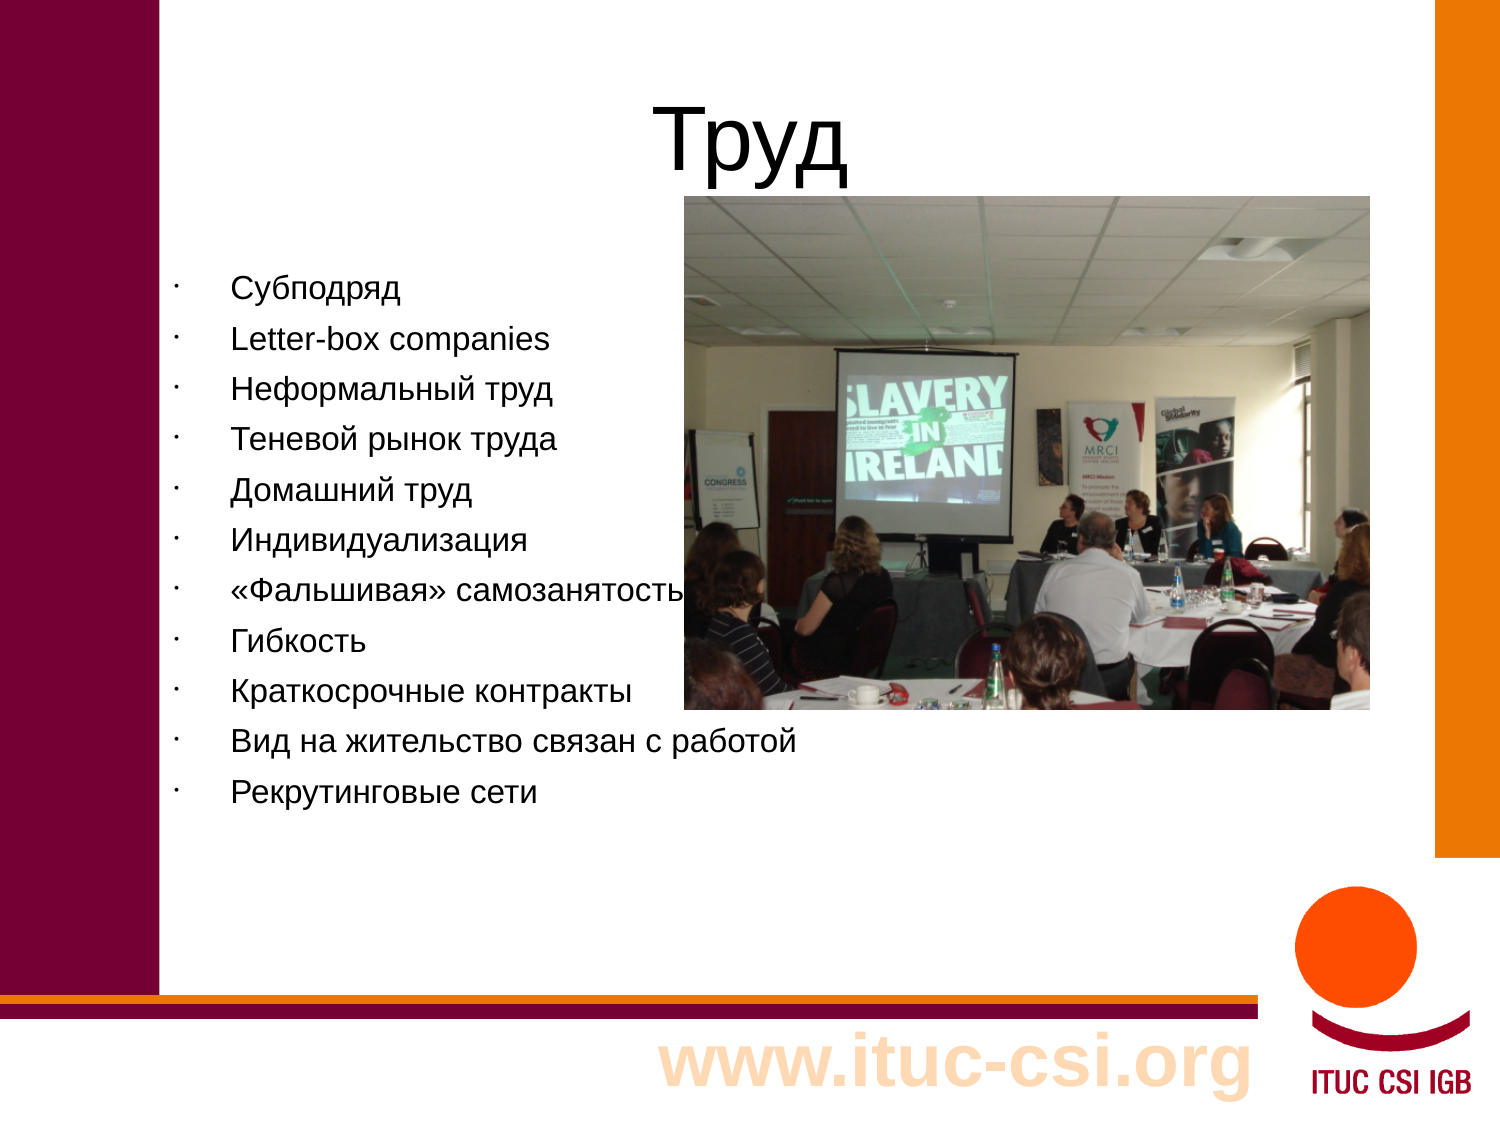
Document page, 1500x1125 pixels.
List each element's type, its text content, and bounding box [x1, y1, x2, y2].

text_box [0, 0, 160, 995]
text_box [0, 0, 1500, 1125]
picture [1295, 886, 1471, 1094]
list Субподряд Letter-box companies Неформальный труд Теневой рынок труда Домашний труд Индивидуализация «Фальшивая» самозанятость Гибкость Краткосрочные контракты Вид на жительство связан с работой Рекрутинговые сети [160, 262, 1425, 887]
title Труд [160, 45, 1425, 233]
text_box www.ituc-csi.org [100, 1011, 1270, 1117]
picture [684, 196, 1370, 711]
